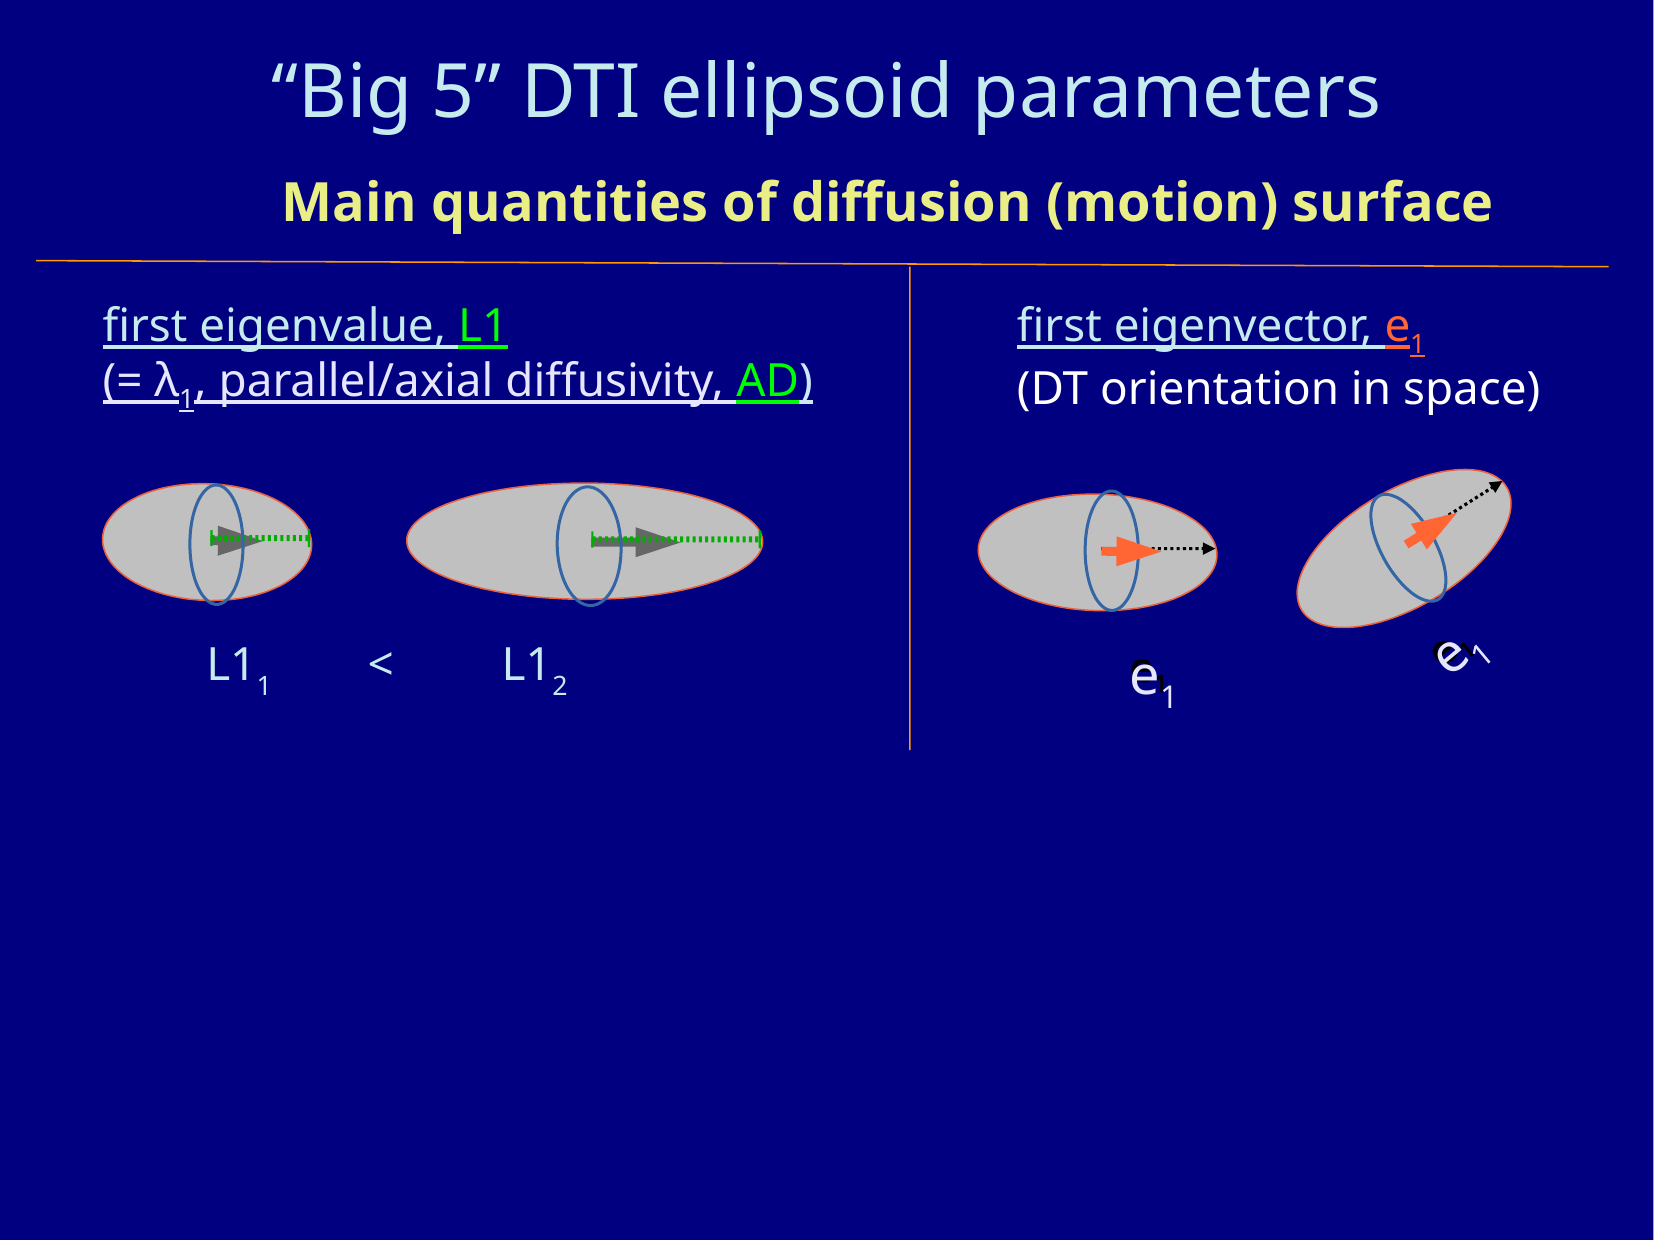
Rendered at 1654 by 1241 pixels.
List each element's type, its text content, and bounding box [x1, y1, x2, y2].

text_box L11 < L12 [156, 627, 583, 709]
text_box e1 [1137, 680, 1148, 690]
text_box [978, 494, 1105, 611]
text_box [1373, 496, 1444, 599]
title “Big 5” DTI ellipsoid parameters [0, 12, 1654, 163]
text_box e1 [1442, 647, 1452, 659]
text_box [406, 483, 762, 600]
text_box [1087, 494, 1136, 608]
text_box e1 [1446, 656, 1461, 667]
text_box [192, 487, 241, 601]
text_box [1119, 496, 1217, 611]
text_box [223, 484, 312, 600]
text_box Main quantities of diffusion (motion) surface [230, 159, 1460, 235]
text_box [102, 483, 212, 601]
text_box [559, 489, 619, 600]
text_box e1 [1372, 620, 1471, 719]
text_box [1297, 499, 1427, 628]
text_box e1 [1079, 633, 1148, 706]
text_box e1 [1137, 668, 1148, 677]
text_box first eigenvalue, L1 (= λ1, parallel/axial diffusivity, AD) [51, 288, 761, 423]
text_box first eigenvector, e1 (DT orientation in space) [966, 288, 1386, 367]
text_box [1385, 469, 1511, 591]
